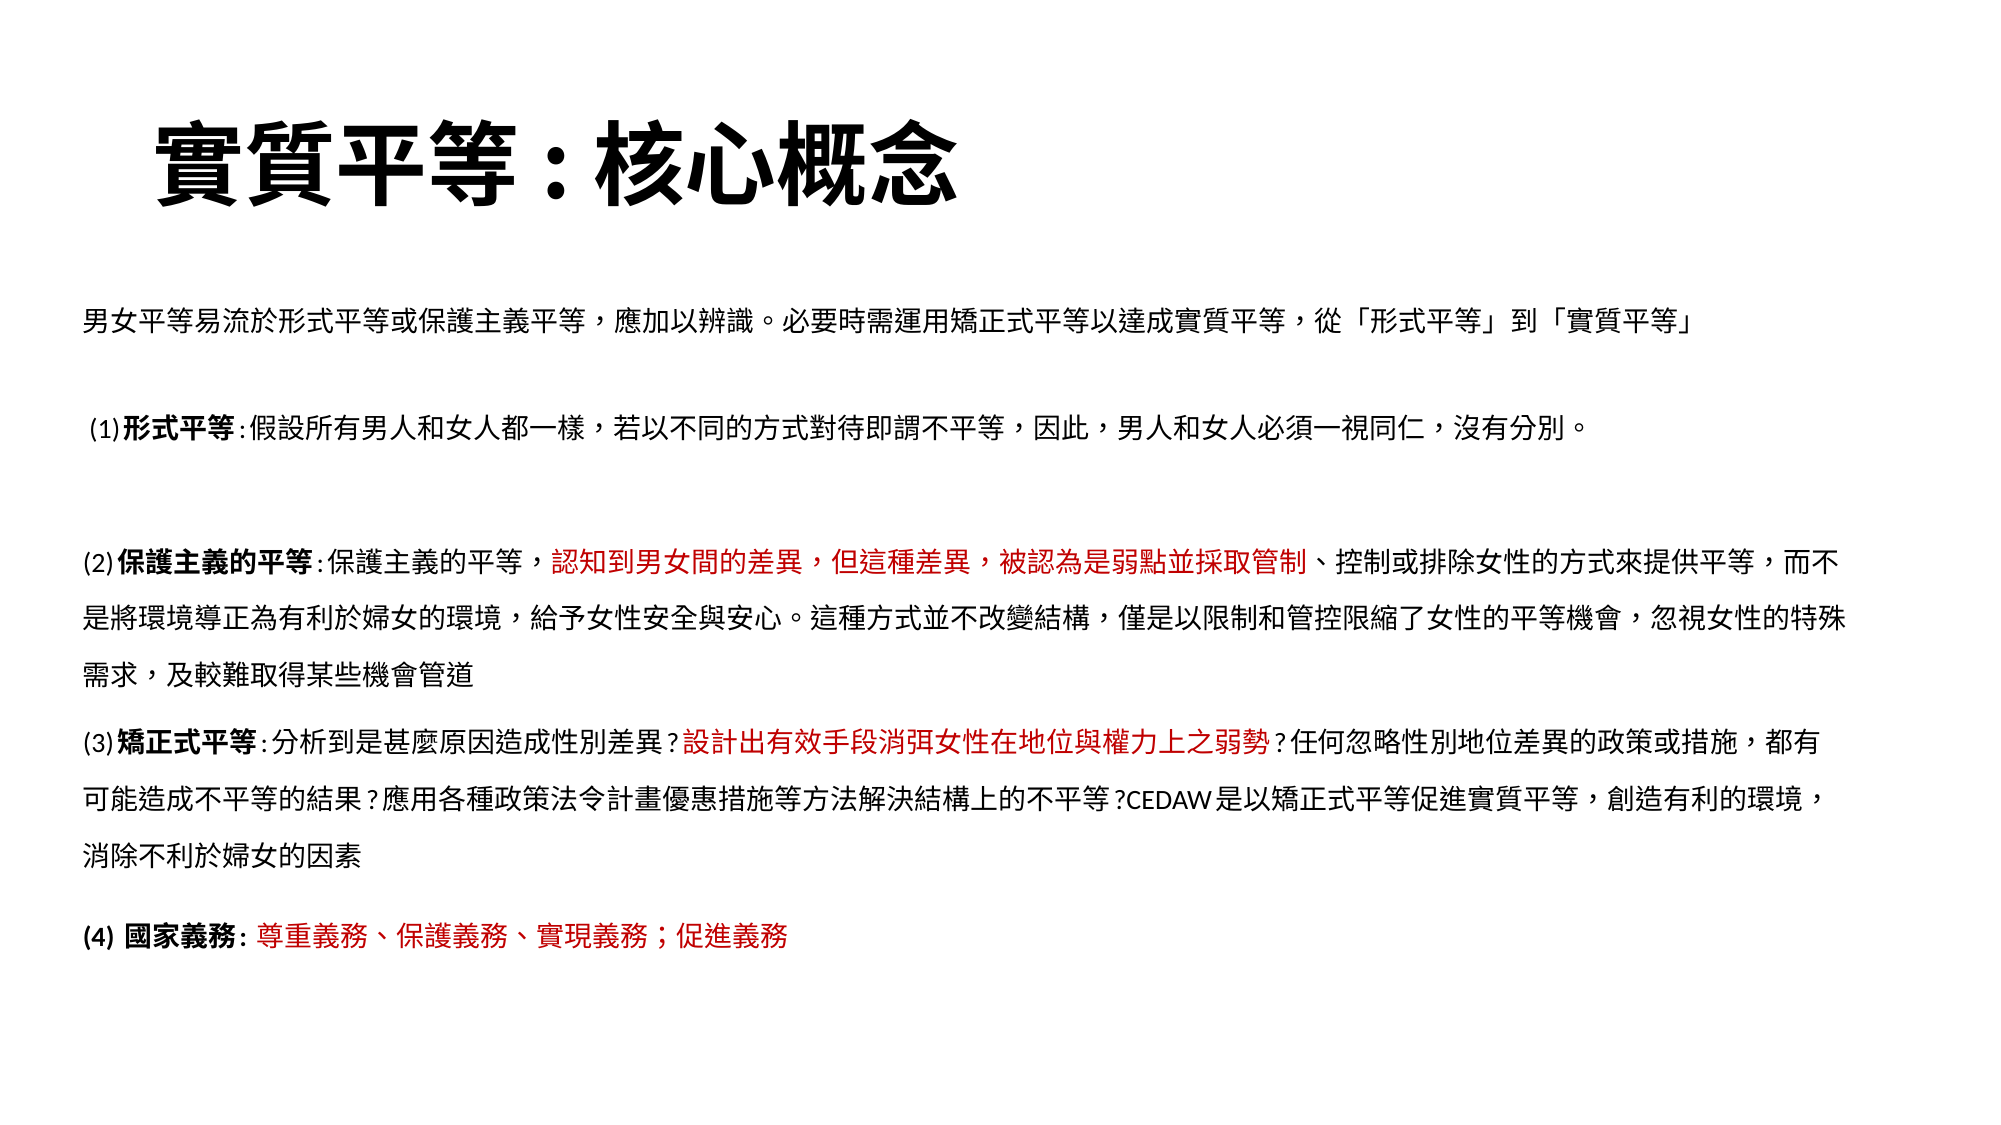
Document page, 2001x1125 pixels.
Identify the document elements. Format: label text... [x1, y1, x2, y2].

title 實質平等:核心概念 [137, 59, 1863, 278]
list 男女平等易流於形式平等或保護主義平等，應加以辨識。必要時需運用矯正式平等以達成實質平等，從「形式平等」到「實質平等」 (1)形式平等:假設所有男人和女人都一樣，若以不同的方式對待即謂不平等，因此，男人和女人必須一視同仁，沒有分別。 (2)保護主義的平等:保護主義的平等，認知到男女間的差異，但這種差異，被認為是弱點並採取管制、控制或排除女性的方式來提供平等，而不是將環境導正為有利於婦女的環境，給予女性安全與安心。這種方式並不改變結構，僅是以限制和管控限縮了女性的平等機會，忽視女性的特殊需求，及較難取得某些機會管道 (3)矯正式平等:分析到是甚麼原因造成性別差異?設計出有效手段消弭女性在地位與權力上之弱勢?任何忽略性別地位差異的政策或措施，都有可能造成不平等的結果?應用各種政策法令計畫優惠措施等方法解決結構上的不平等?CEDAW是以矯正式平等促進實質平等，創造有利的環境，消除不利於婦女的因素 (4) 國家義務: 尊重義務、保護義務、實現義務；促進義務 [67, 299, 1863, 1014]
